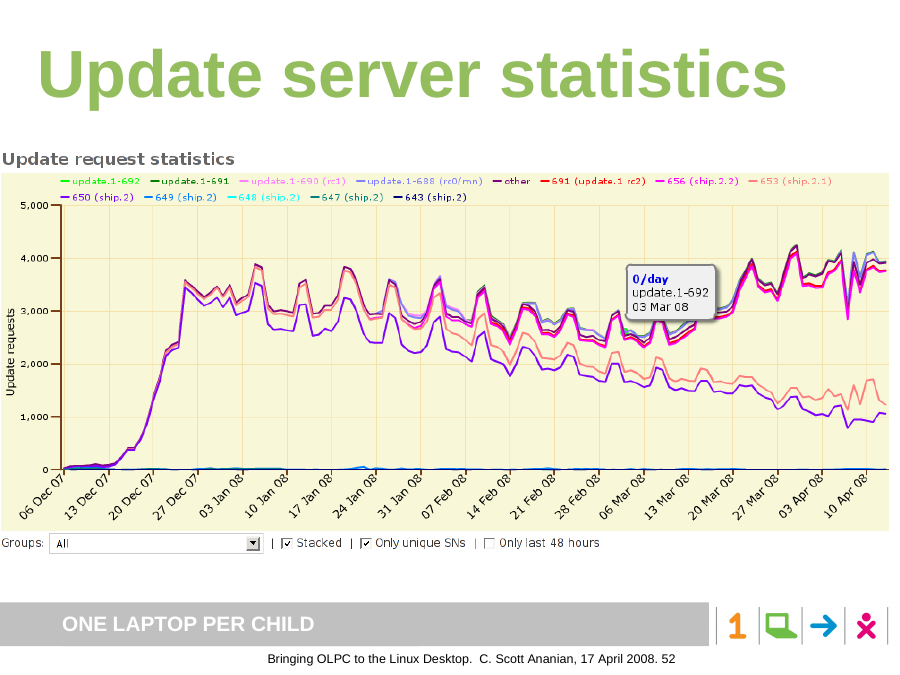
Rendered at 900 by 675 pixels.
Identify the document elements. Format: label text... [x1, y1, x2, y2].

picture [709, 598, 897, 654]
picture [0, 149, 892, 556]
title Update server statistics [37, 37, 856, 149]
